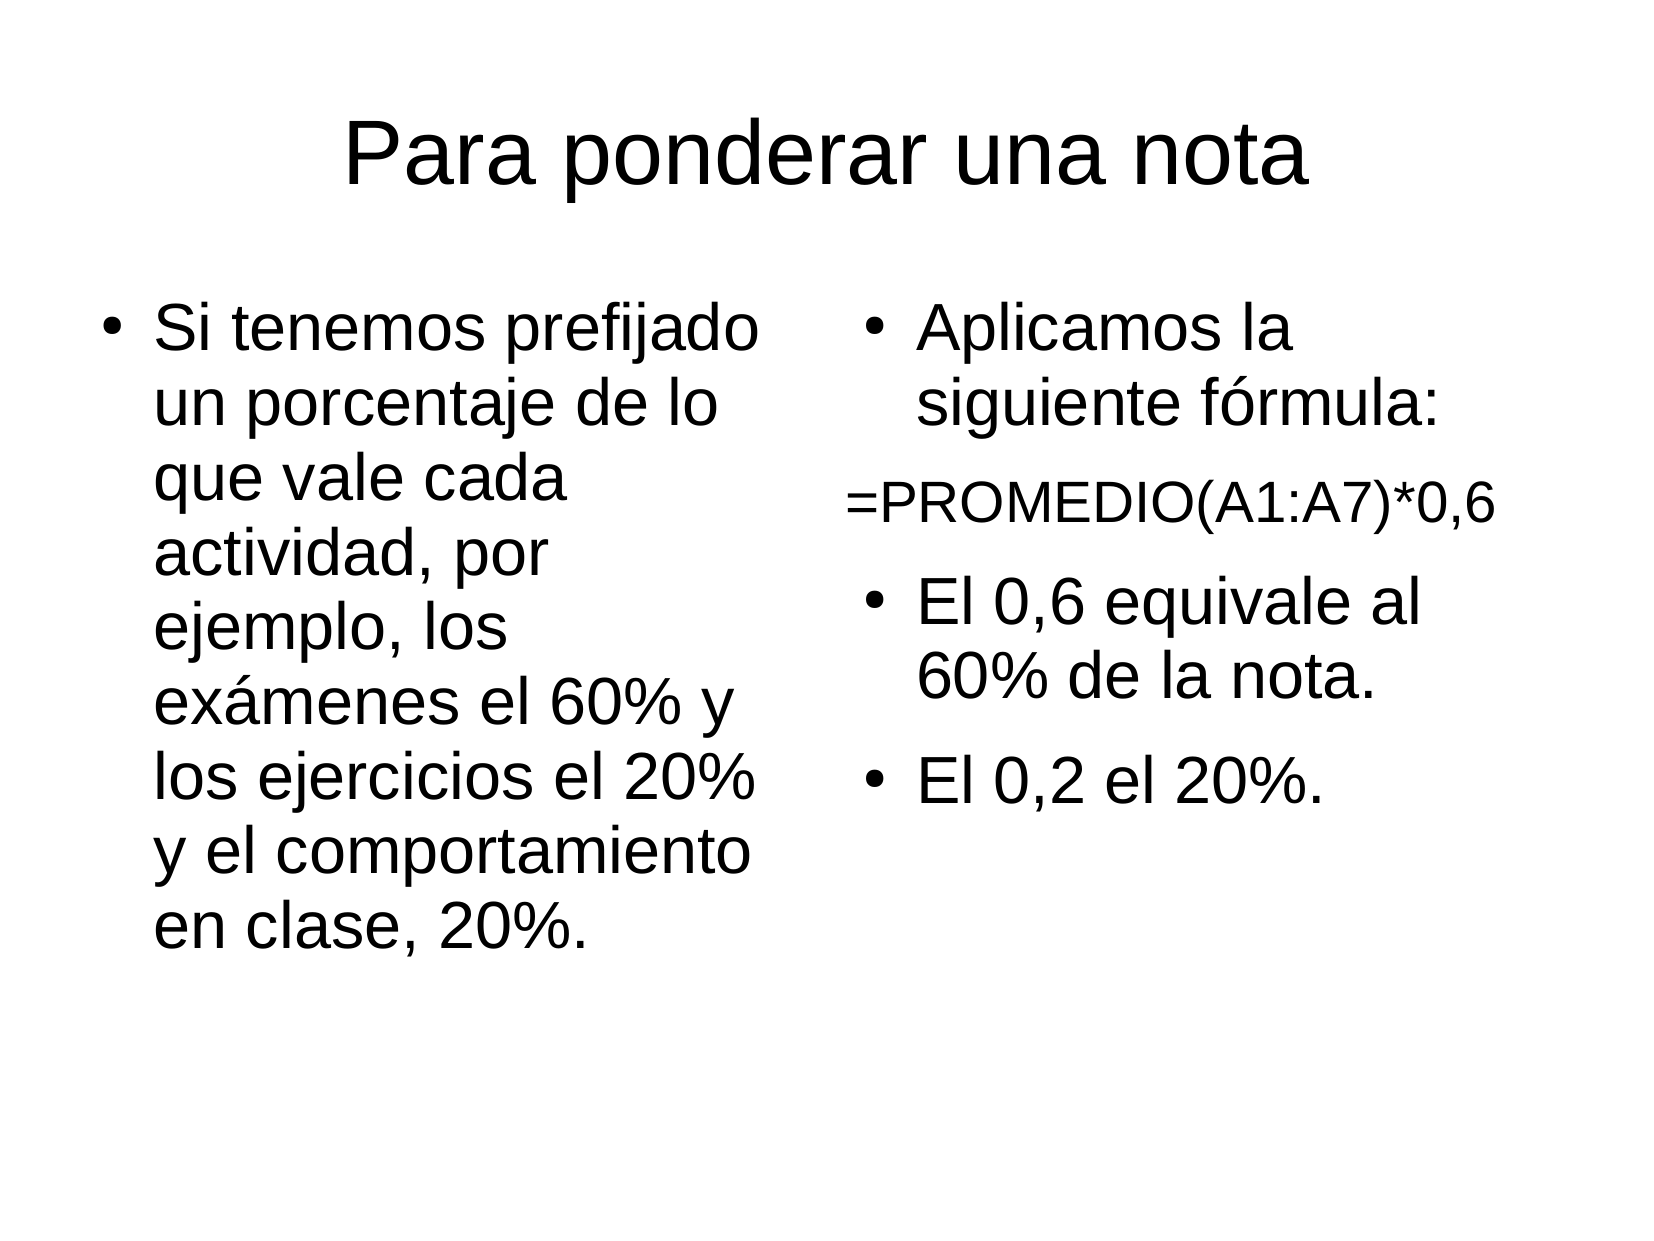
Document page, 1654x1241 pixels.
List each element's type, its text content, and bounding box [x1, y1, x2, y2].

list Aplicamos la siguiente fórmula: =PROMEDIO(A1:A7)*0,6 El 0,6 equivale al 60% de la nota. El 0,2 el 20%. [845, 290, 1572, 1010]
list Si tenemos prefijado un porcentaje de lo que vale cada actividad, por ejemplo, los exámenes el 60% y los ejercicios el 20% y el comportamiento en clase, 20%. [82, 290, 809, 1010]
title Para ponderar una nota [82, 49, 1571, 257]
